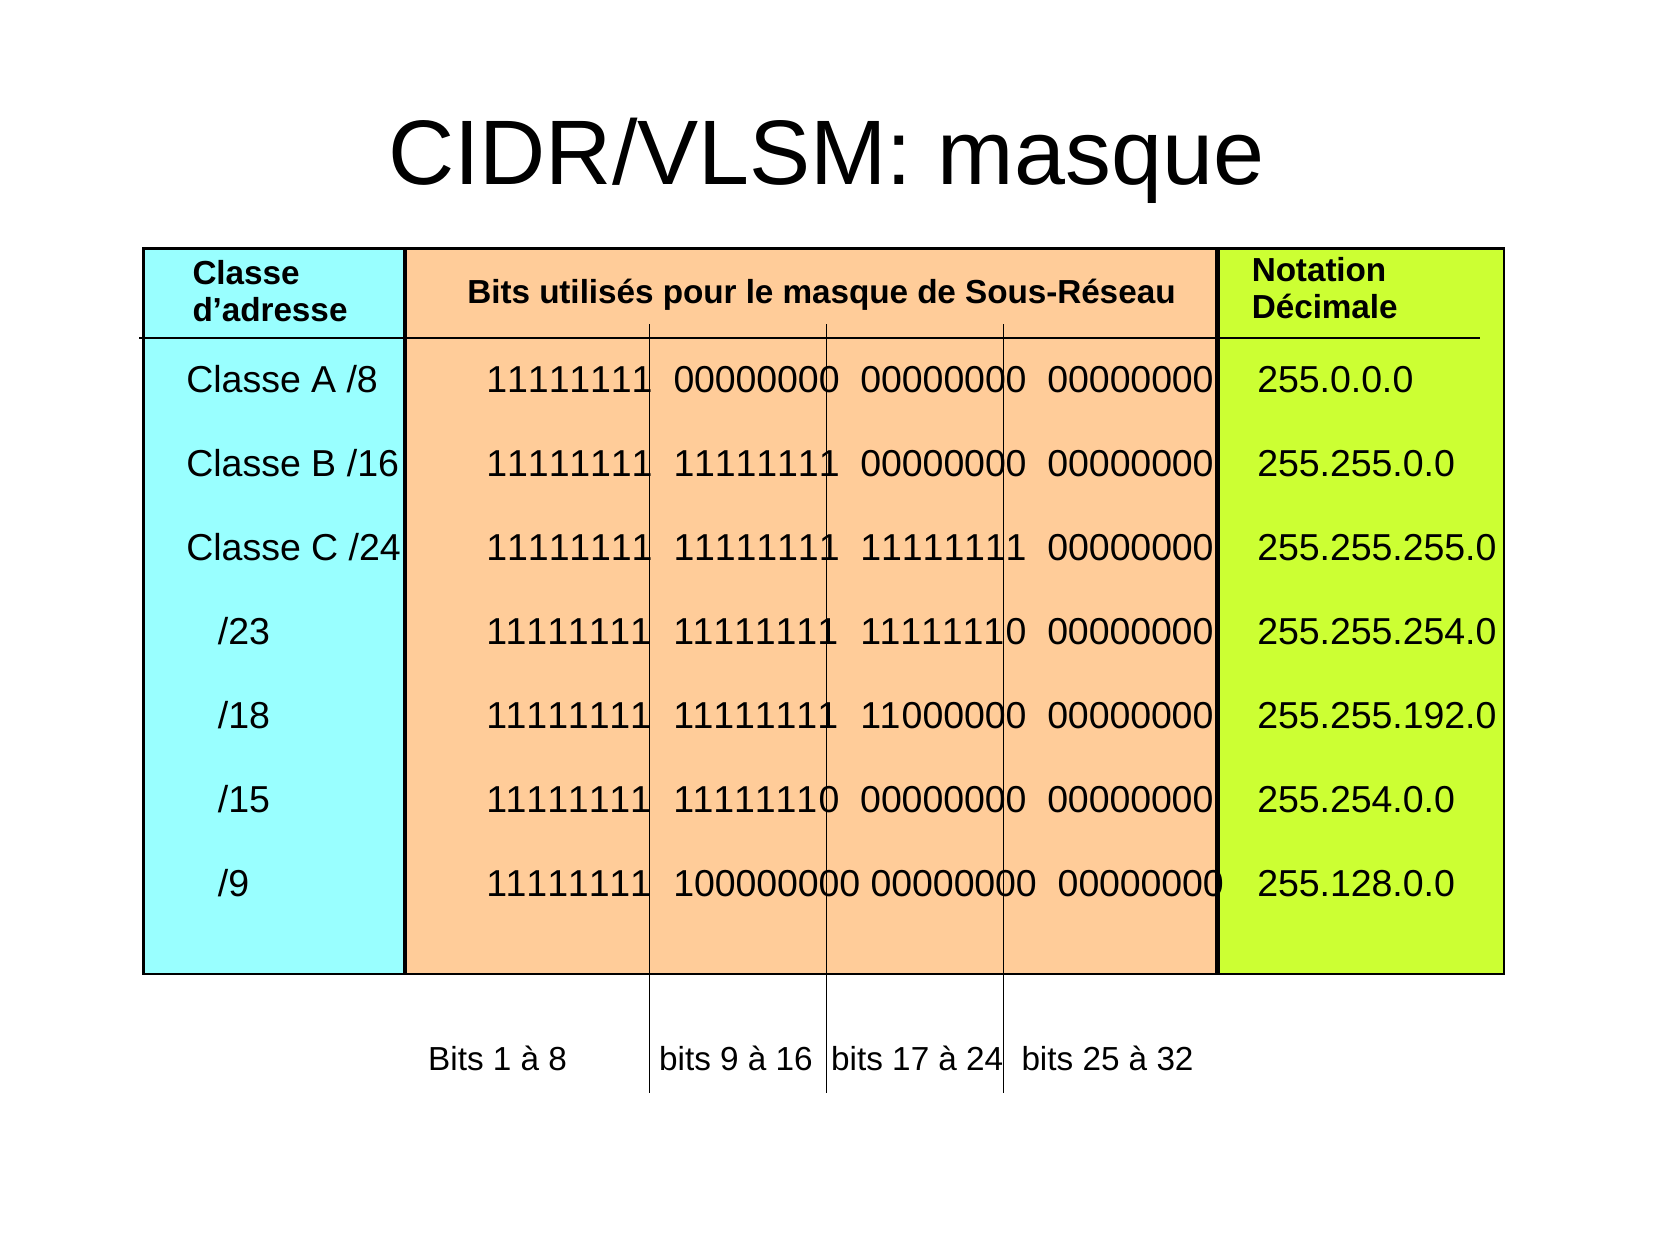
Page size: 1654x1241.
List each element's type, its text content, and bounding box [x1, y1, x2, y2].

text_box Classe A /8 11111111 00000000 00000000 00000000 255.0.0.0 Classe B /16 11111111 11111111 00000000 00000000 255.255.0.0 Classe C /24 11111111 11111111 11111111 00000000 255.255.255.0 /23 11111111 11111111 11111110 00000000 255.255.254.0 /18 11111111 11111111 11000000 00000000 255.255.192.0 /15 11111111 11111110 00000000 00000000 255.254.0.0 /9 11111111 100000000 00000000 00000000 255.128.0.0 [650, 351, 826, 913]
text_box [143, 248, 177, 337]
text_box [827, 913, 1003, 975]
text_box [650, 339, 826, 351]
text_box Classe d’adresse [177, 247, 364, 337]
text_box [364, 248, 404, 337]
text_box Classe A /8 11111111 00000000 00000000 00000000 255.0.0.0 Classe B /16 11111111 11111111 00000000 00000000 255.255.0.0 Classe C /24 11111111 11111111 11111111 00000000 255.255.255.0 /23 11111111 11111111 11111110 00000000 255.255.254.0 /18 11111111 11111111 11000000 00000000 255.255.192.0 /15 11111111 11111110 00000000 00000000 255.254.0.0 /9 11111111 100000000 00000000 00000000 255.128.0.0 [827, 351, 1003, 913]
text_box [405, 913, 649, 975]
text_box Bits utilisés pour le masque de Sous-Réseau [452, 266, 1205, 319]
text_box Classe A /8 11111111 00000000 00000000 00000000 255.0.0.0 Classe B /16 11111111 11111111 00000000 00000000 255.255.0.0 Classe C /24 11111111 11111111 11111111 00000000 255.255.255.0 /23 11111111 11111111 11111110 00000000 255.255.254.0 /18 11111111 11111111 11000000 00000000 255.255.192.0 /15 11111111 11111110 00000000 00000000 255.254.0.0 /9 11111111 100000000 00000000 00000000 255.128.0.0 [171, 351, 649, 913]
text_box [650, 913, 826, 975]
text_box [143, 339, 404, 975]
text_box [1218, 913, 1504, 975]
title CIDR/VLSM: masque [82, 56, 1571, 250]
text_box [405, 339, 649, 351]
text_box [1218, 248, 1504, 351]
text_box [1004, 339, 1217, 351]
text_box [827, 339, 1003, 351]
text_box Notation Décimale [1236, 244, 1414, 334]
text_box Classe A /8 11111111 00000000 00000000 00000000 255.0.0.0 Classe B /16 11111111 11111111 00000000 00000000 255.255.0.0 Classe C /24 11111111 11111111 11111111 00000000 255.255.255.0 /23 11111111 11111111 11111110 00000000 255.255.254.0 /18 11111111 11111111 11000000 00000000 255.255.192.0 /15 11111111 11111110 00000000 00000000 255.254.0.0 /9 11111111 100000000 00000000 00000000 255.128.0.0 [1004, 351, 1512, 913]
text_box [405, 248, 1217, 337]
text_box Bits 1 à 8 bits 9 à 16 bits 17 à 24 bits 25 à 32 [413, 1033, 1270, 1086]
text_box [1004, 913, 1217, 975]
